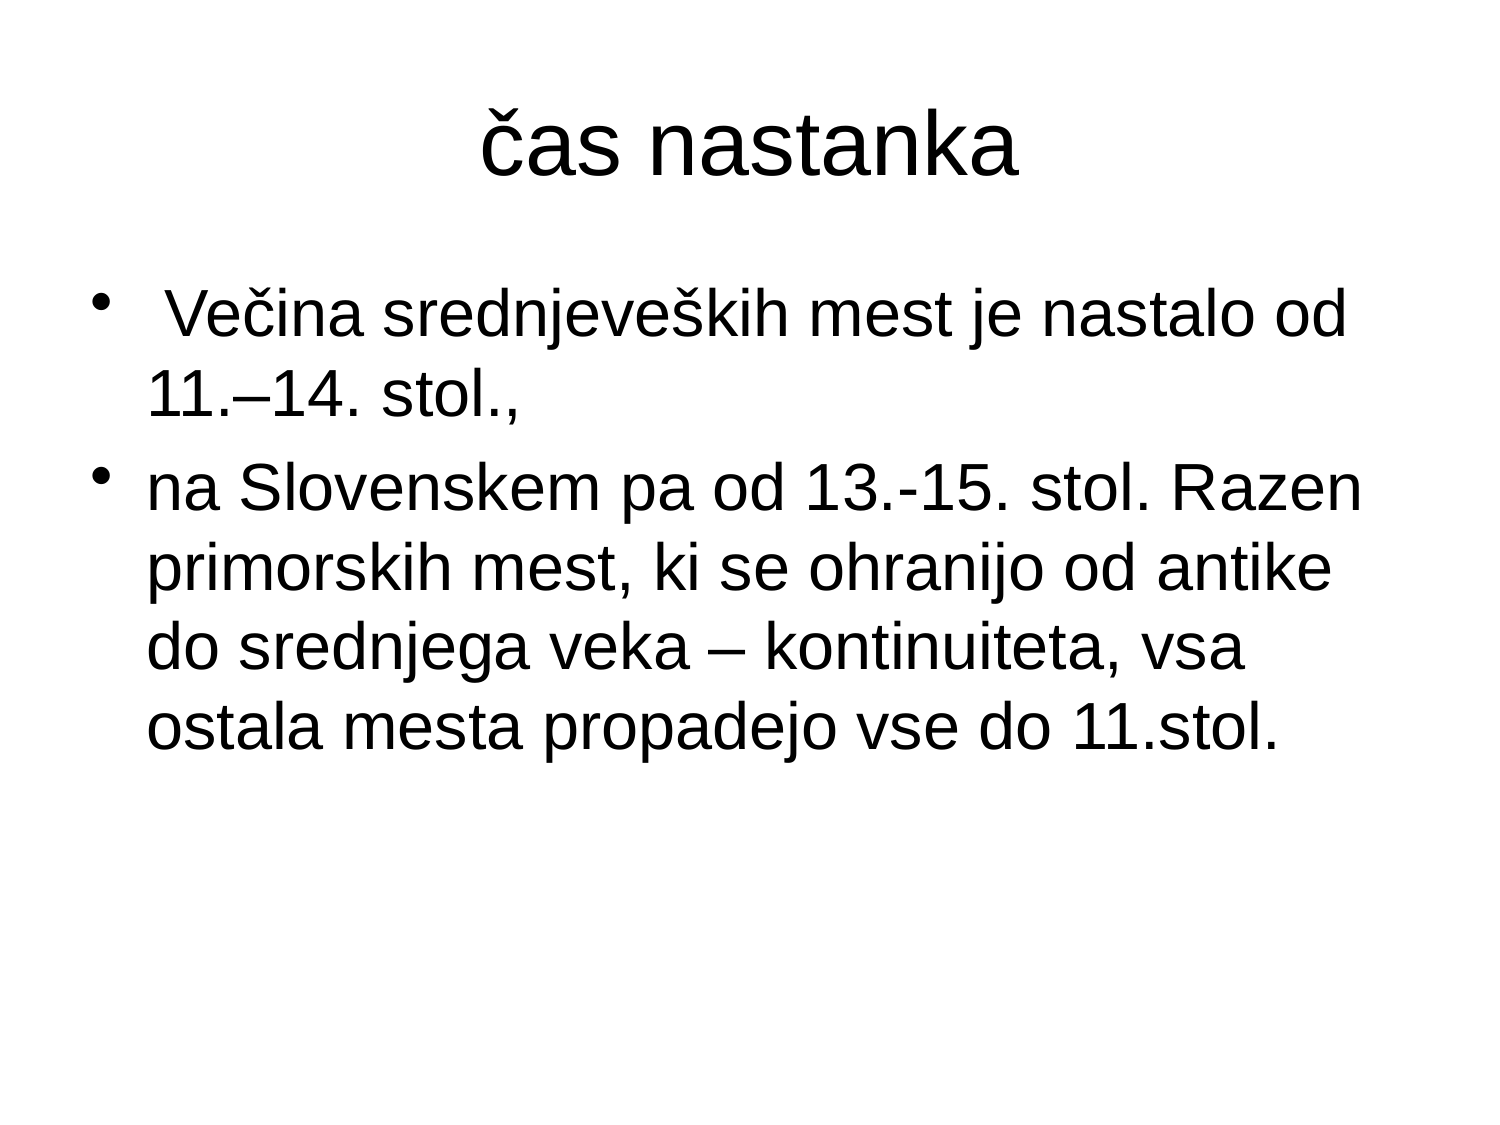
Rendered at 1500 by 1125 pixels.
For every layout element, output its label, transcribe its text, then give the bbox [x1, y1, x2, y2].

list Večina srednjeveških mest je nastalo od 11.–14. stol., na Slovenskem pa od 13.-15. stol. Razen primorskih mest, ki se ohranijo od antike do srednjega veka – kontinuiteta, vsa ostala mesta propadejo vse do 11.stol. [75, 262, 1425, 1005]
title čas nastanka [75, 45, 1425, 233]
